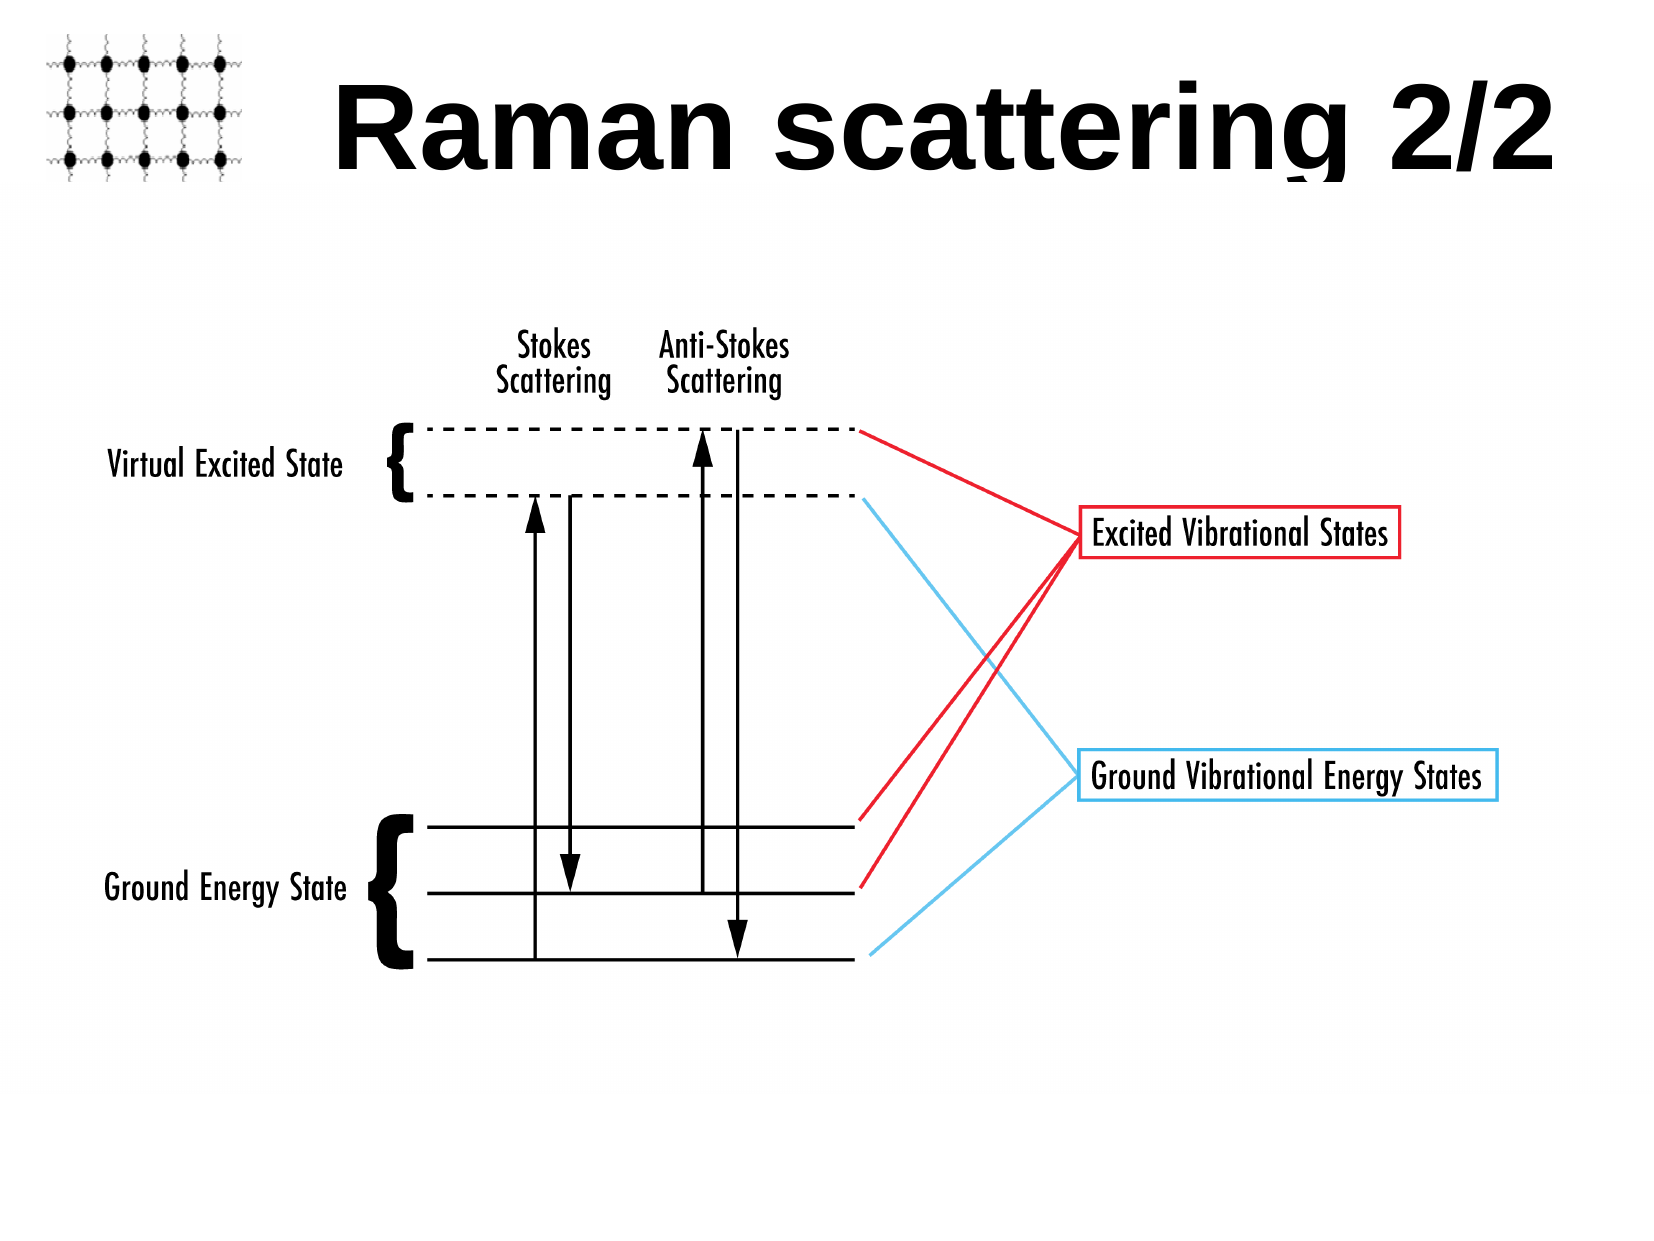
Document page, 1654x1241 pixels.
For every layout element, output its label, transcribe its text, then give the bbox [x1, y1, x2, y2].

title Raman scattering 2/2 [245, 23, 1654, 182]
picture [0, 12, 1654, 1095]
